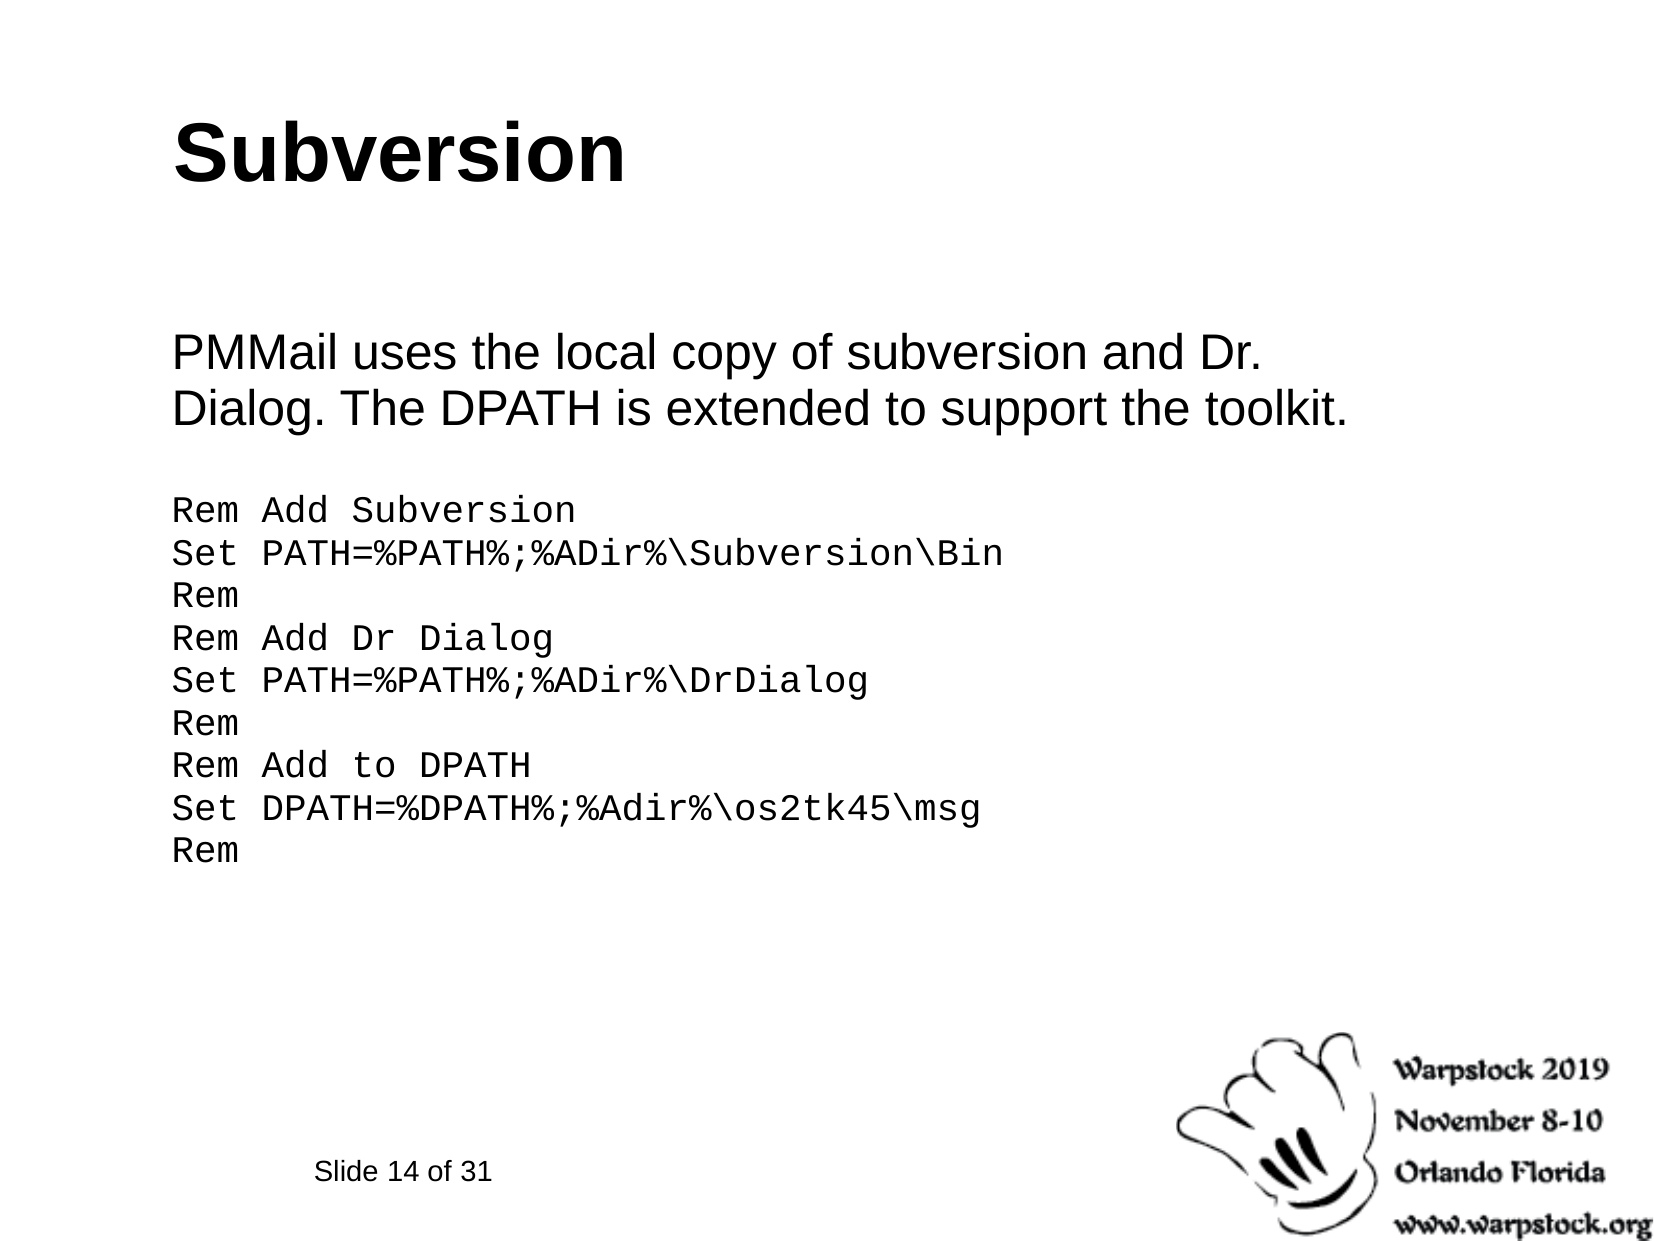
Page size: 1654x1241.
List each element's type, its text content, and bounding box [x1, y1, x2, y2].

picture [1176, 1032, 1654, 1241]
title Subversion [173, 49, 1420, 257]
subtitle PMMail uses the local copy of subversion and Dr. Dialog. The DPATH is extended to support the toolkit. Rem Add Subversion Set PATH=%PATH%;%ADir%\Subversion\Bin Rem Rem Add Dr Dialog Set PATH=%PATH%;%ADir%\DrDialog Rem Rem Add to DPATH Set DPATH=%DPATH%;%Adir%\os2tk45\msg Rem [171, 295, 1418, 1002]
